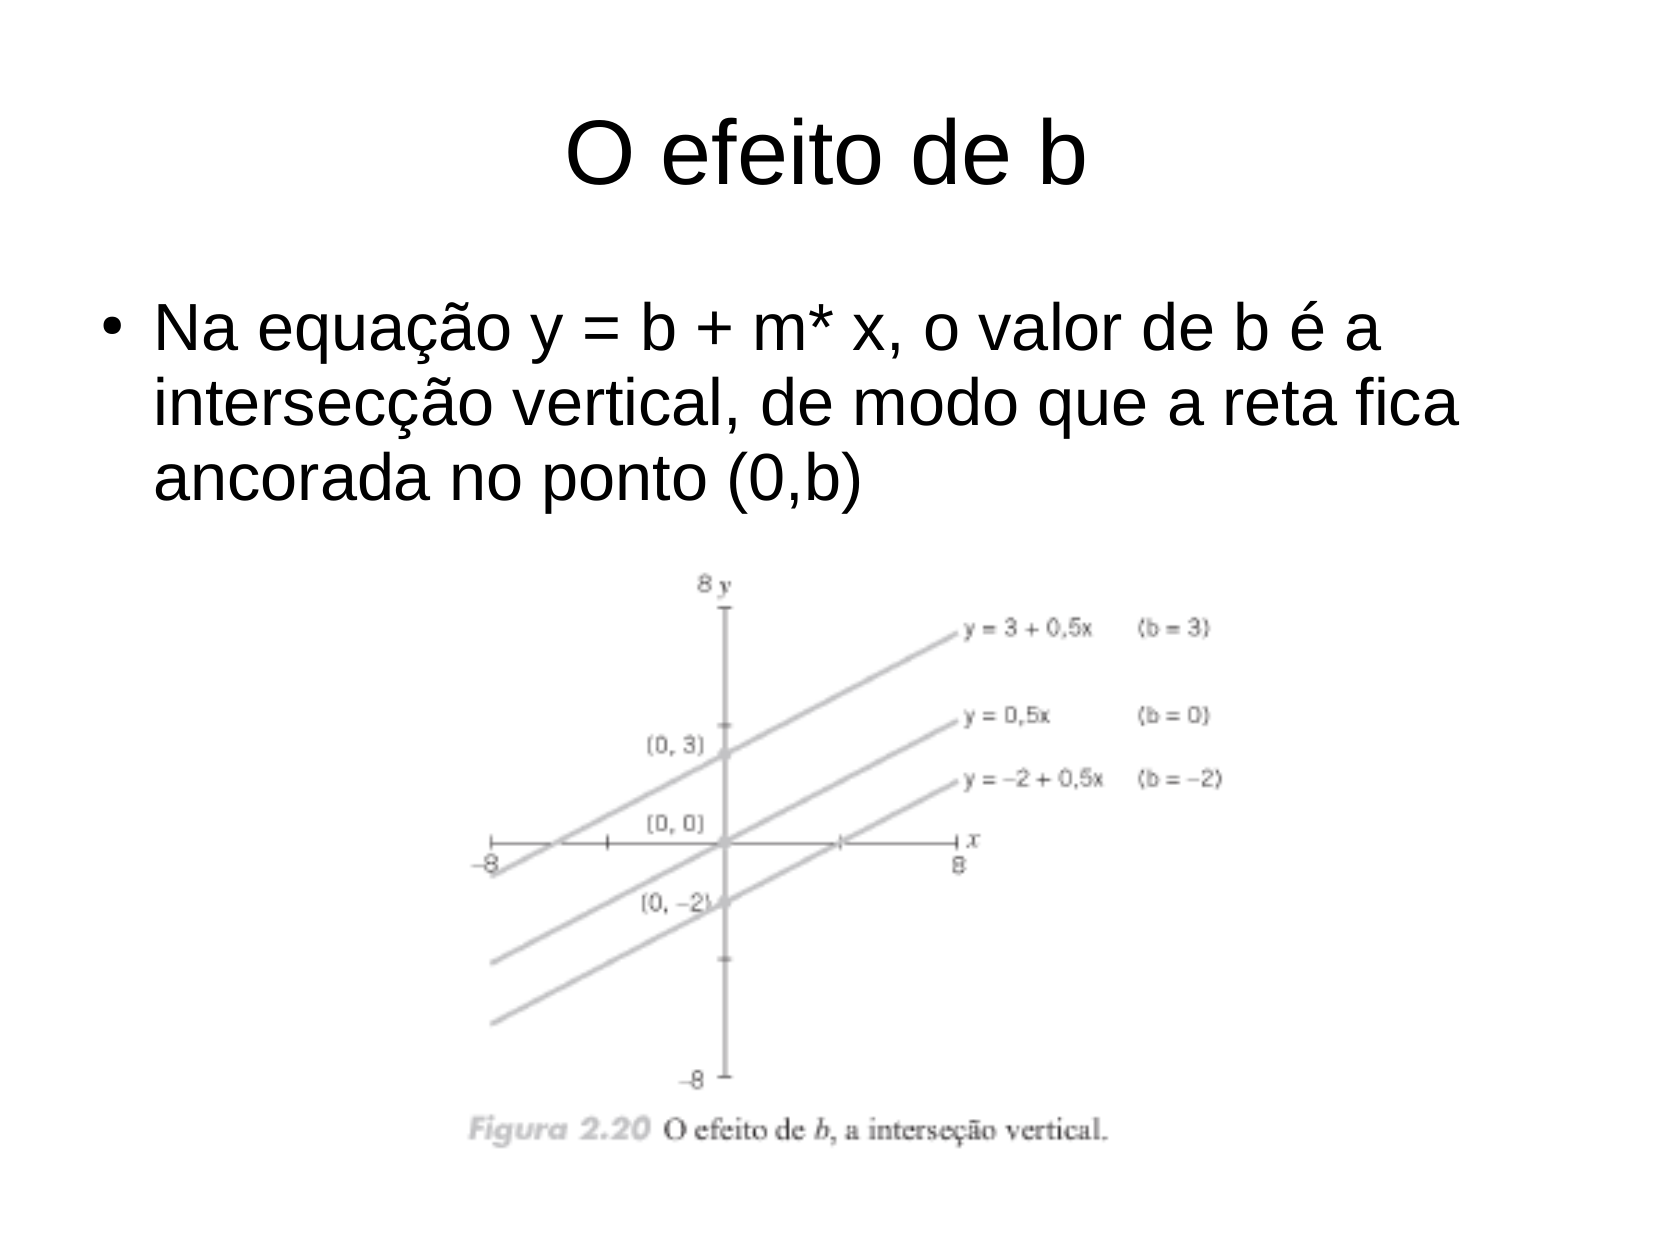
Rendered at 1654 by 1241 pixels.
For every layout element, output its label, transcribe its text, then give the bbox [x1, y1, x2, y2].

picture [413, 535, 1264, 1182]
list Na equação y = b + m* x, o valor de b é a intersecção vertical, de modo que a reta fica ancorada no ponto (0,b) [82, 290, 1571, 1010]
title O efeito de b [82, 49, 1571, 257]
